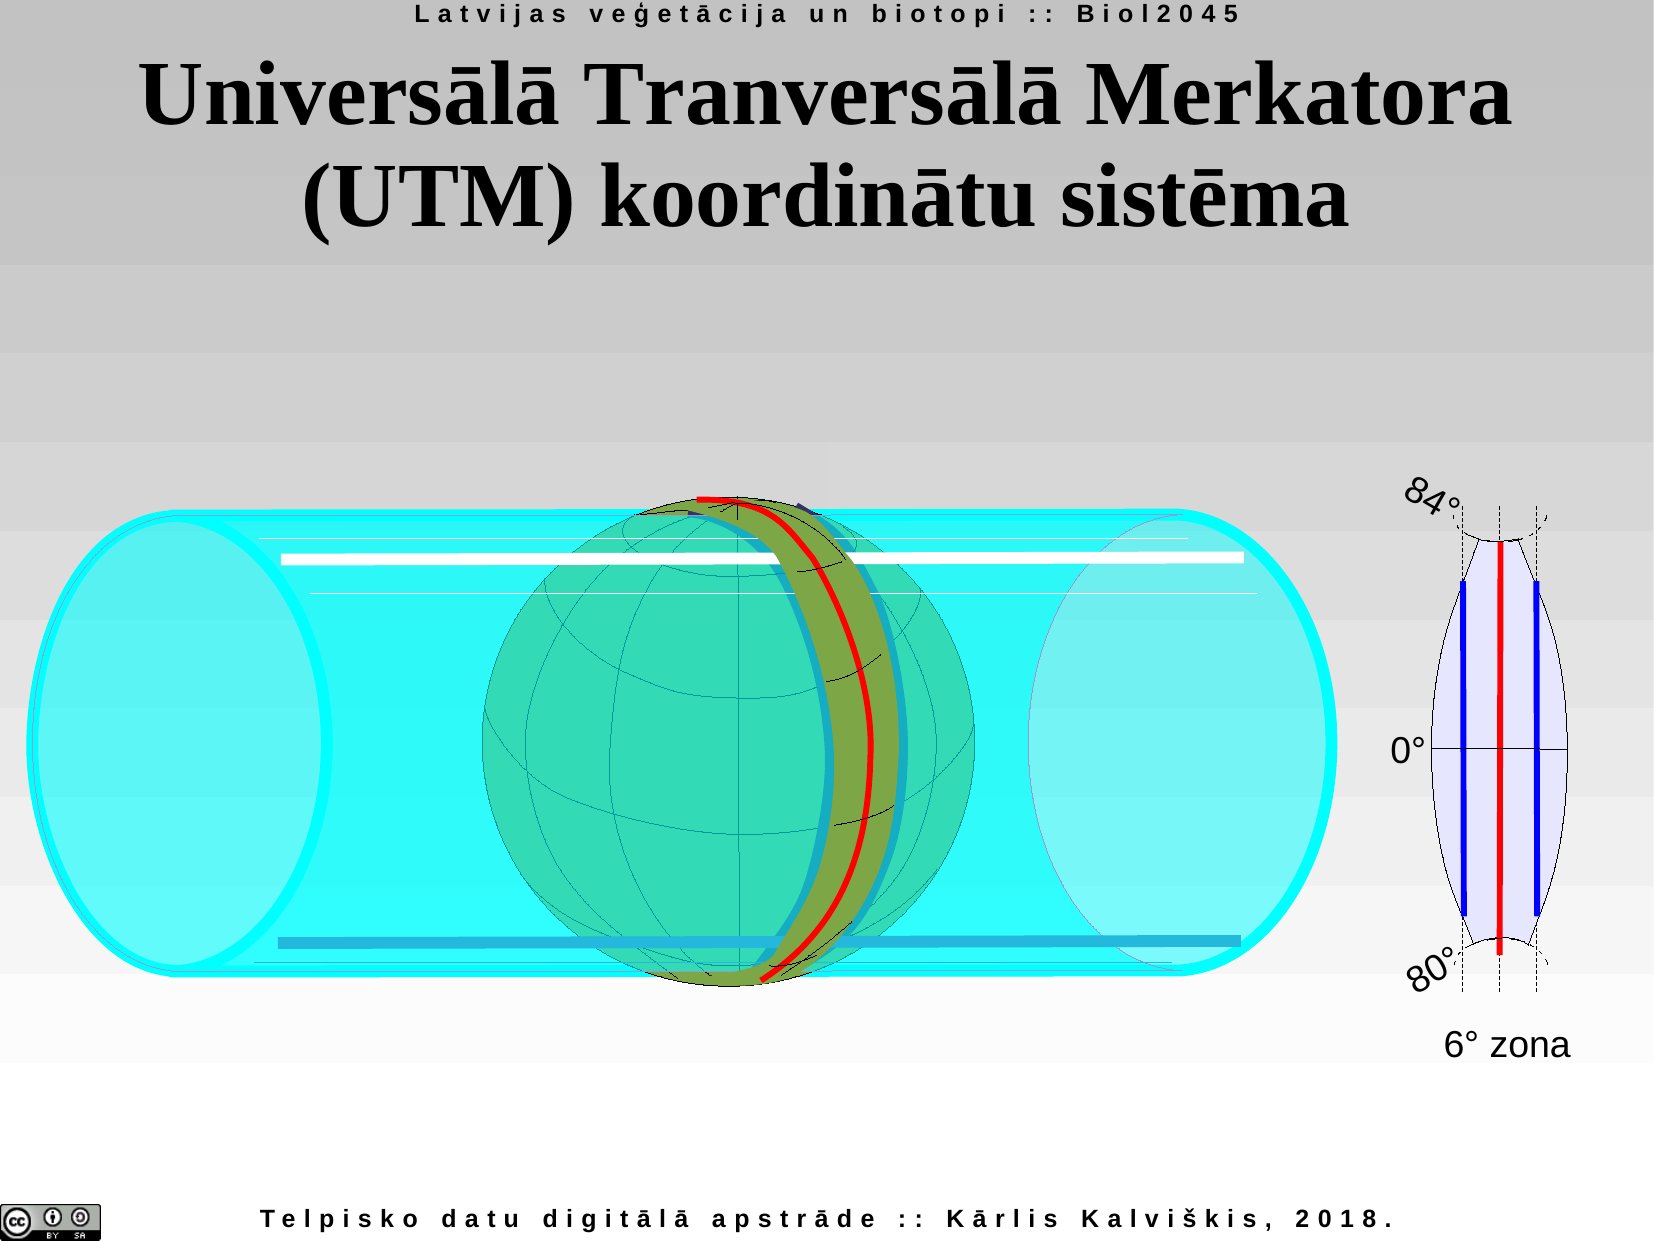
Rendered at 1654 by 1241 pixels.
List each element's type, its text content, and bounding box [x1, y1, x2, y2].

text_box 0° [1390, 729, 1427, 772]
text_box 84° [1397, 467, 1468, 533]
text_box [32, 497, 1332, 987]
text_box [1540, 594, 1568, 912]
title Universālā Tranversālā Merkatora (UTM) koordinātu sistēma [0, 1, 1654, 287]
text_box [1463, 538, 1535, 748]
text_box [1462, 749, 1497, 944]
text_box [1503, 749, 1539, 946]
text_box [1431, 590, 1460, 748]
text_box 6° zona [1443, 1023, 1571, 1066]
text_box [1431, 749, 1460, 911]
text_box 80° [1398, 937, 1469, 1003]
picture [0, 287, 1654, 1241]
